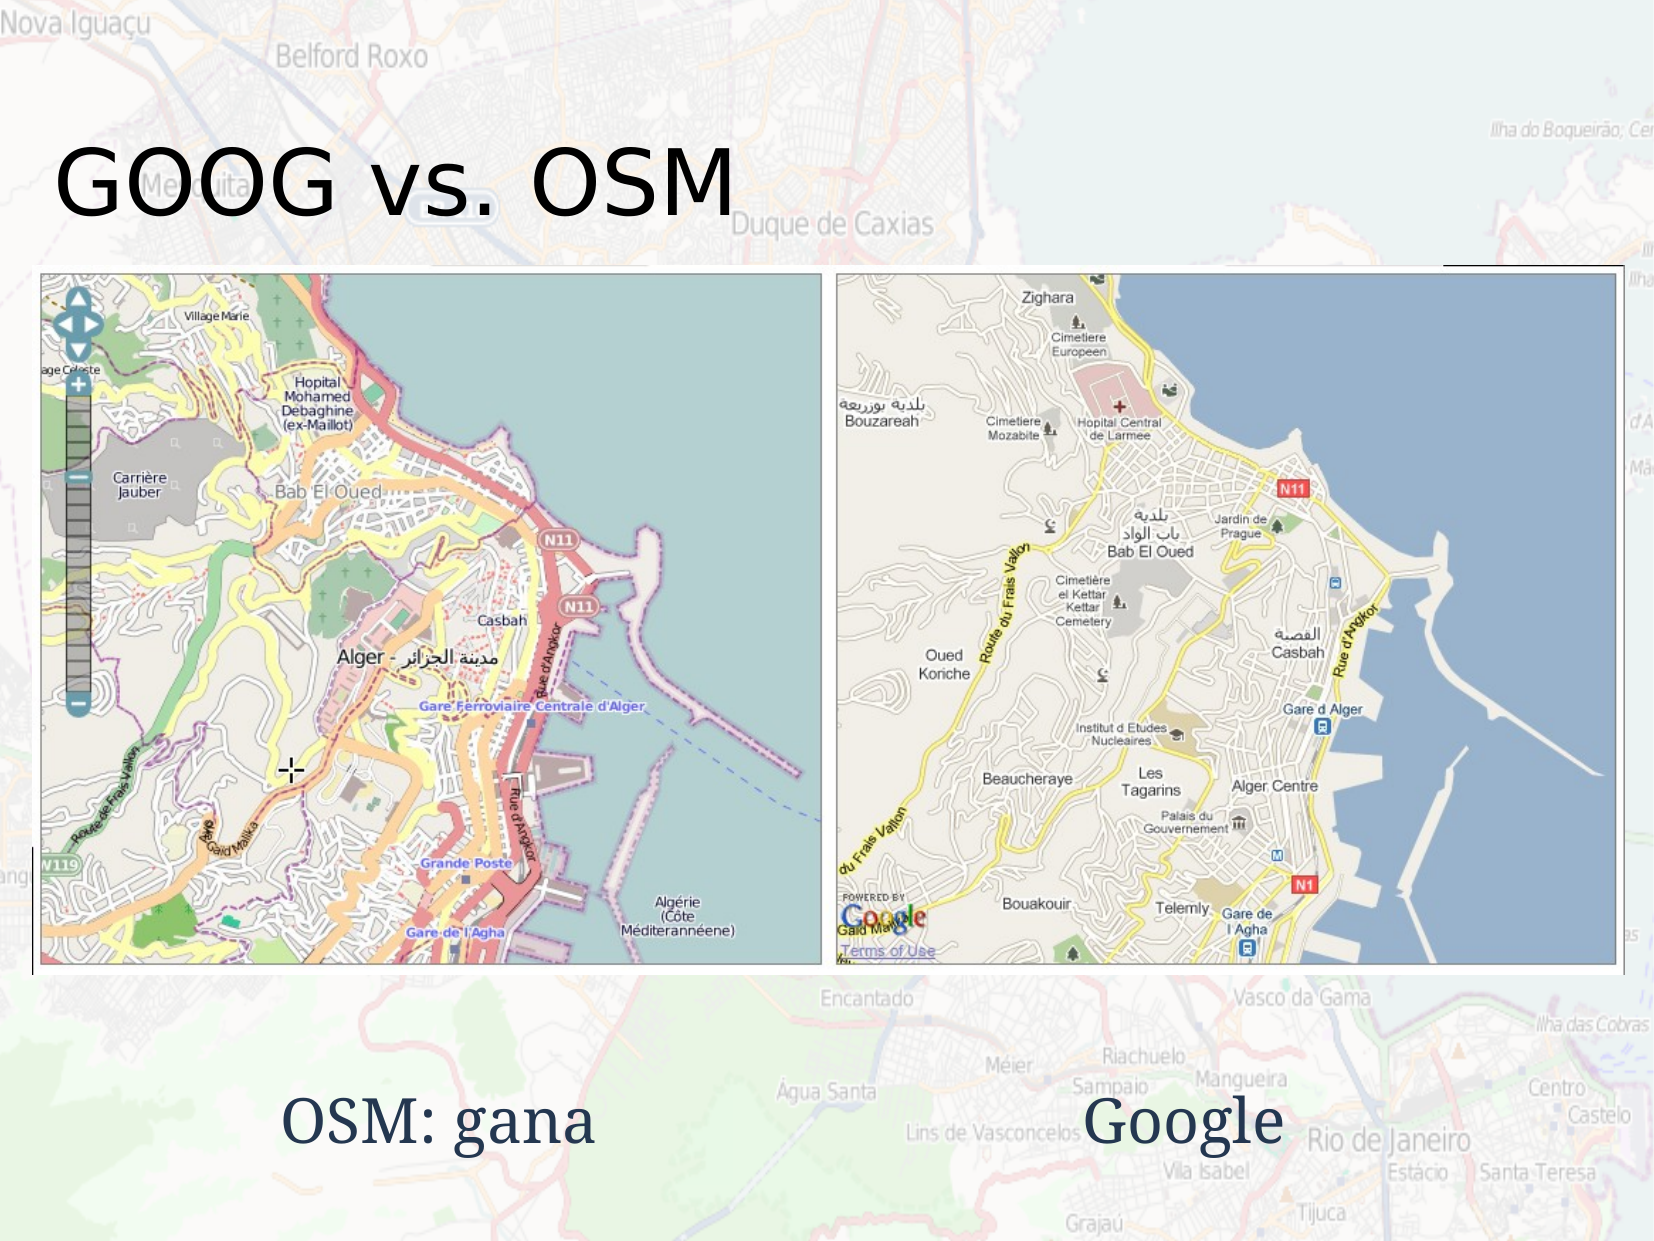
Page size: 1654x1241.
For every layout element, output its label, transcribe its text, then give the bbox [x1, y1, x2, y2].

picture [32, 265, 1625, 975]
title GOOG vs. OSM [45, 56, 1609, 265]
text_box OSM: gana [280, 1076, 599, 1162]
text_box Google [1082, 1076, 1287, 1162]
